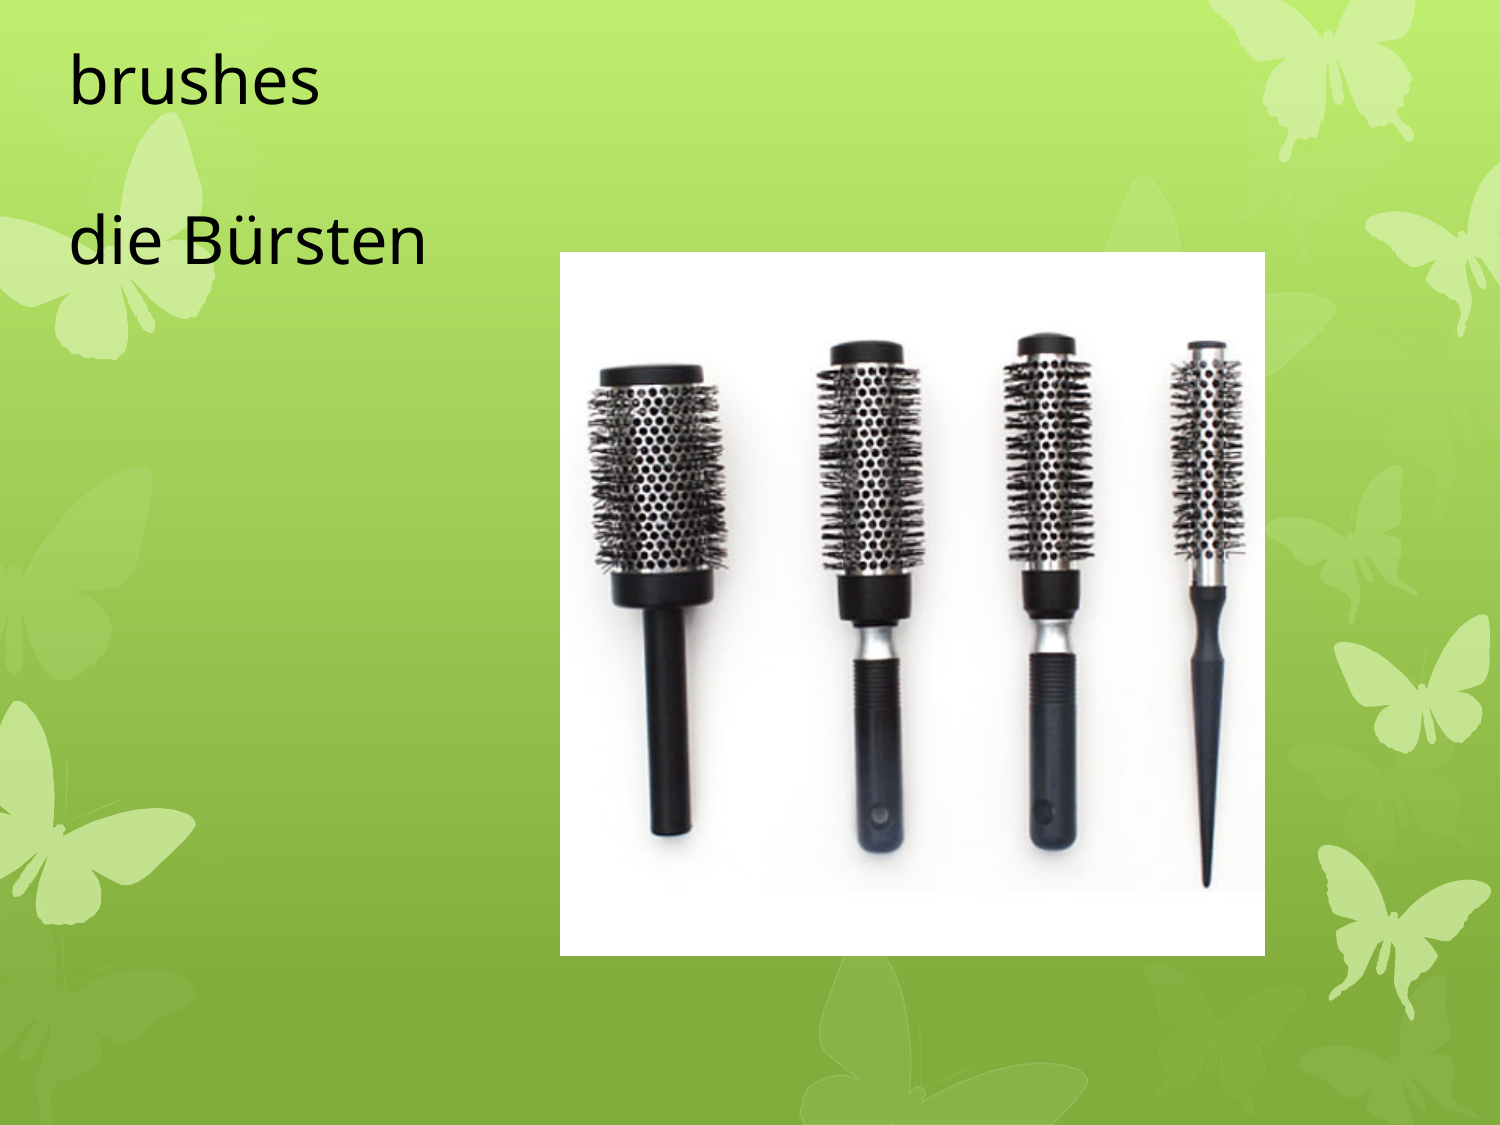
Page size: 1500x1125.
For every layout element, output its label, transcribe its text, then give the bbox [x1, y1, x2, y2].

picture [560, 252, 1265, 956]
text_box brushes die Bürsten [54, 30, 445, 286]
